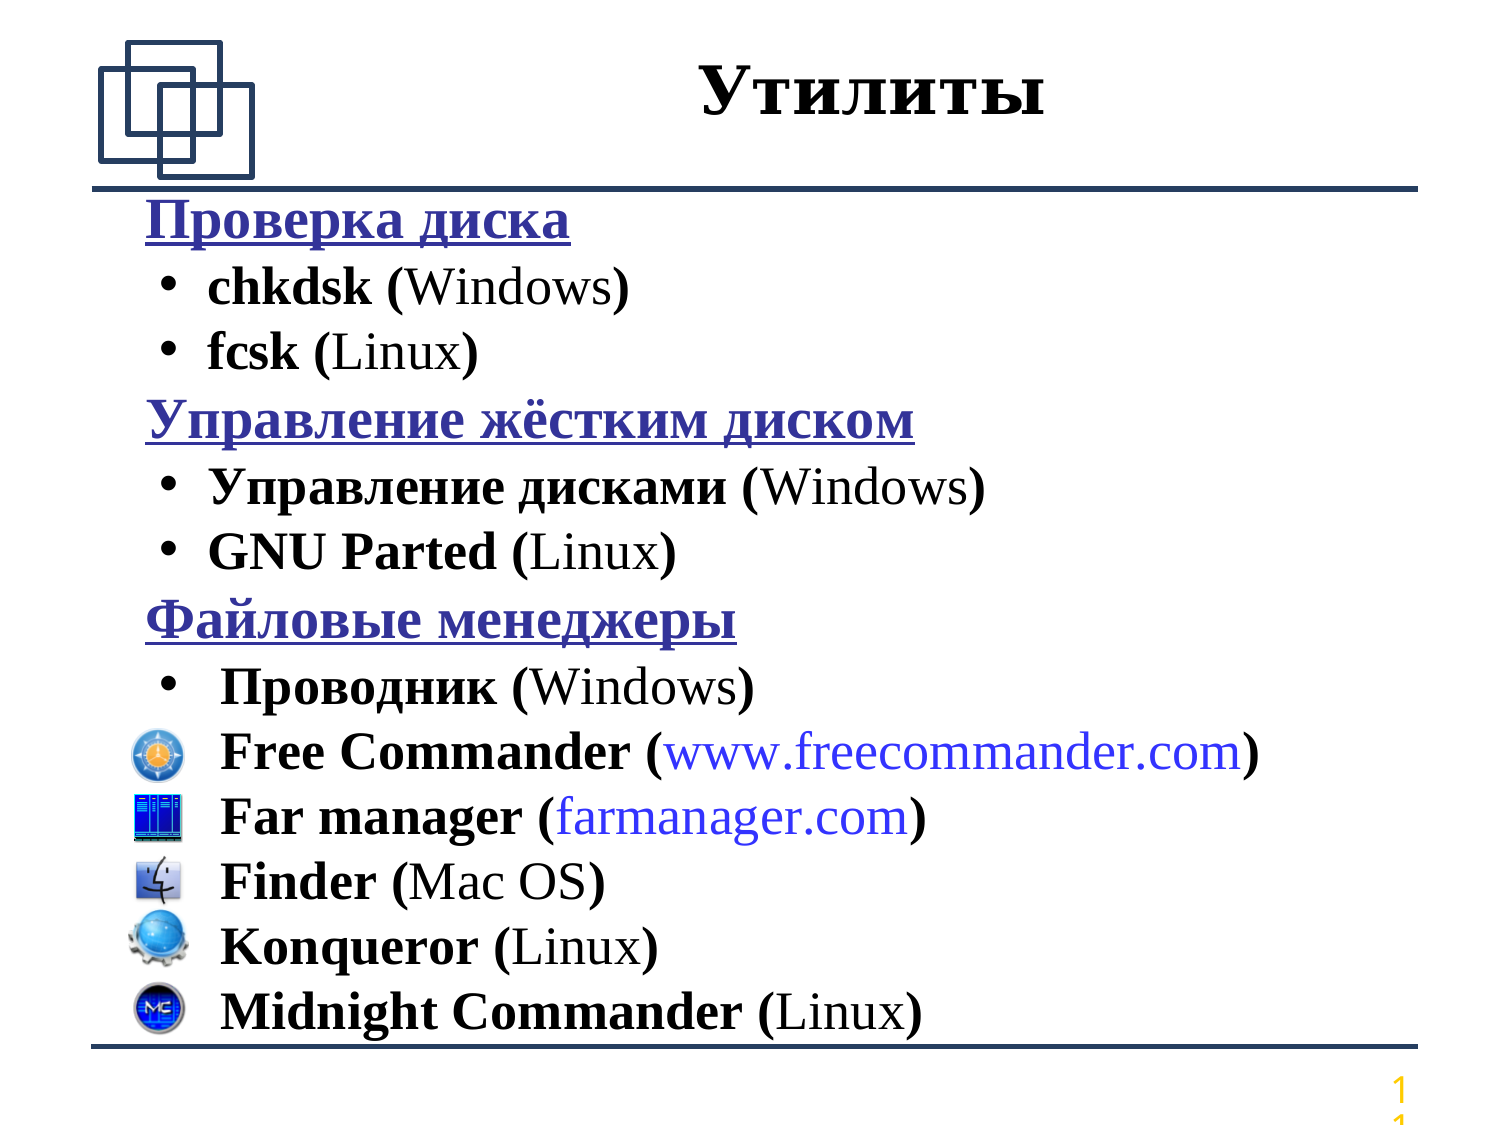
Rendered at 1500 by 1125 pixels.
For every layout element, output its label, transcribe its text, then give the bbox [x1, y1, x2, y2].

text_box Проверка диска chkdsk (Windows) fcsk (Linux) Управление жёстким диском Управление дисками (Windows) GNU Parted (Linux) Файловые менеджеры Проводник (Windows) Free Commander (www.freecommander.com) Far manager (farmanager.com) Finder (Mac OS) Konqueror (Linux) Midnight Commander (Linux) [130, 172, 1430, 1108]
picture [134, 794, 183, 843]
picture [130, 979, 187, 1037]
title Утилиты [295, 40, 1426, 136]
picture [128, 854, 189, 968]
picture [131, 728, 185, 783]
